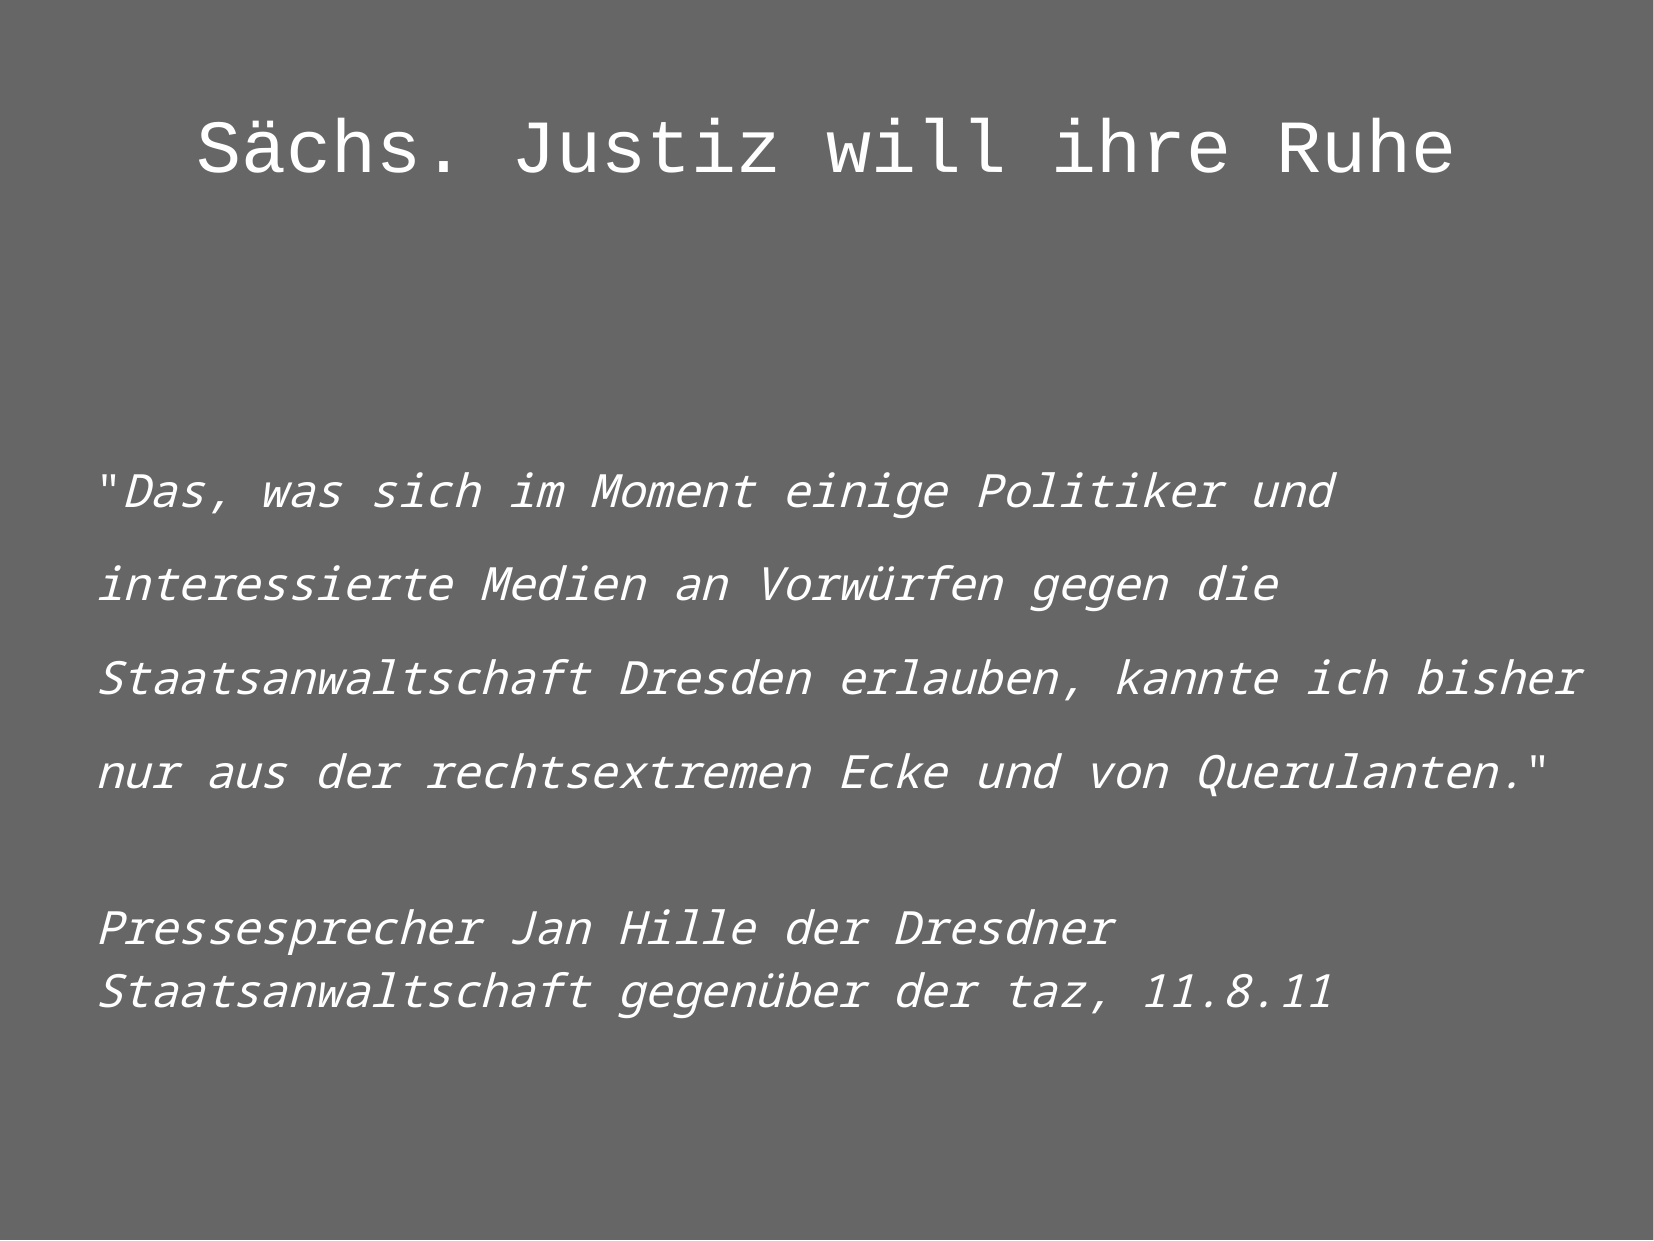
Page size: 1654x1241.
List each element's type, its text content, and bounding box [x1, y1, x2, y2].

subtitle "Das, was sich im Moment einige Politiker und interessierte Medien an Vorwürfen gegen die Staatsanwaltschaft Dresden erlauben, kannte ich bisher nur aus der rechtsextremen Ecke und von Querulanten." Pressesprecher Jan Hille der Dresdner Staatsanwaltschaft gegenüber der taz, 11.8.11 [94, 314, 1584, 1134]
title Sächs. Justiz will ihre Ruhe [82, 56, 1571, 250]
